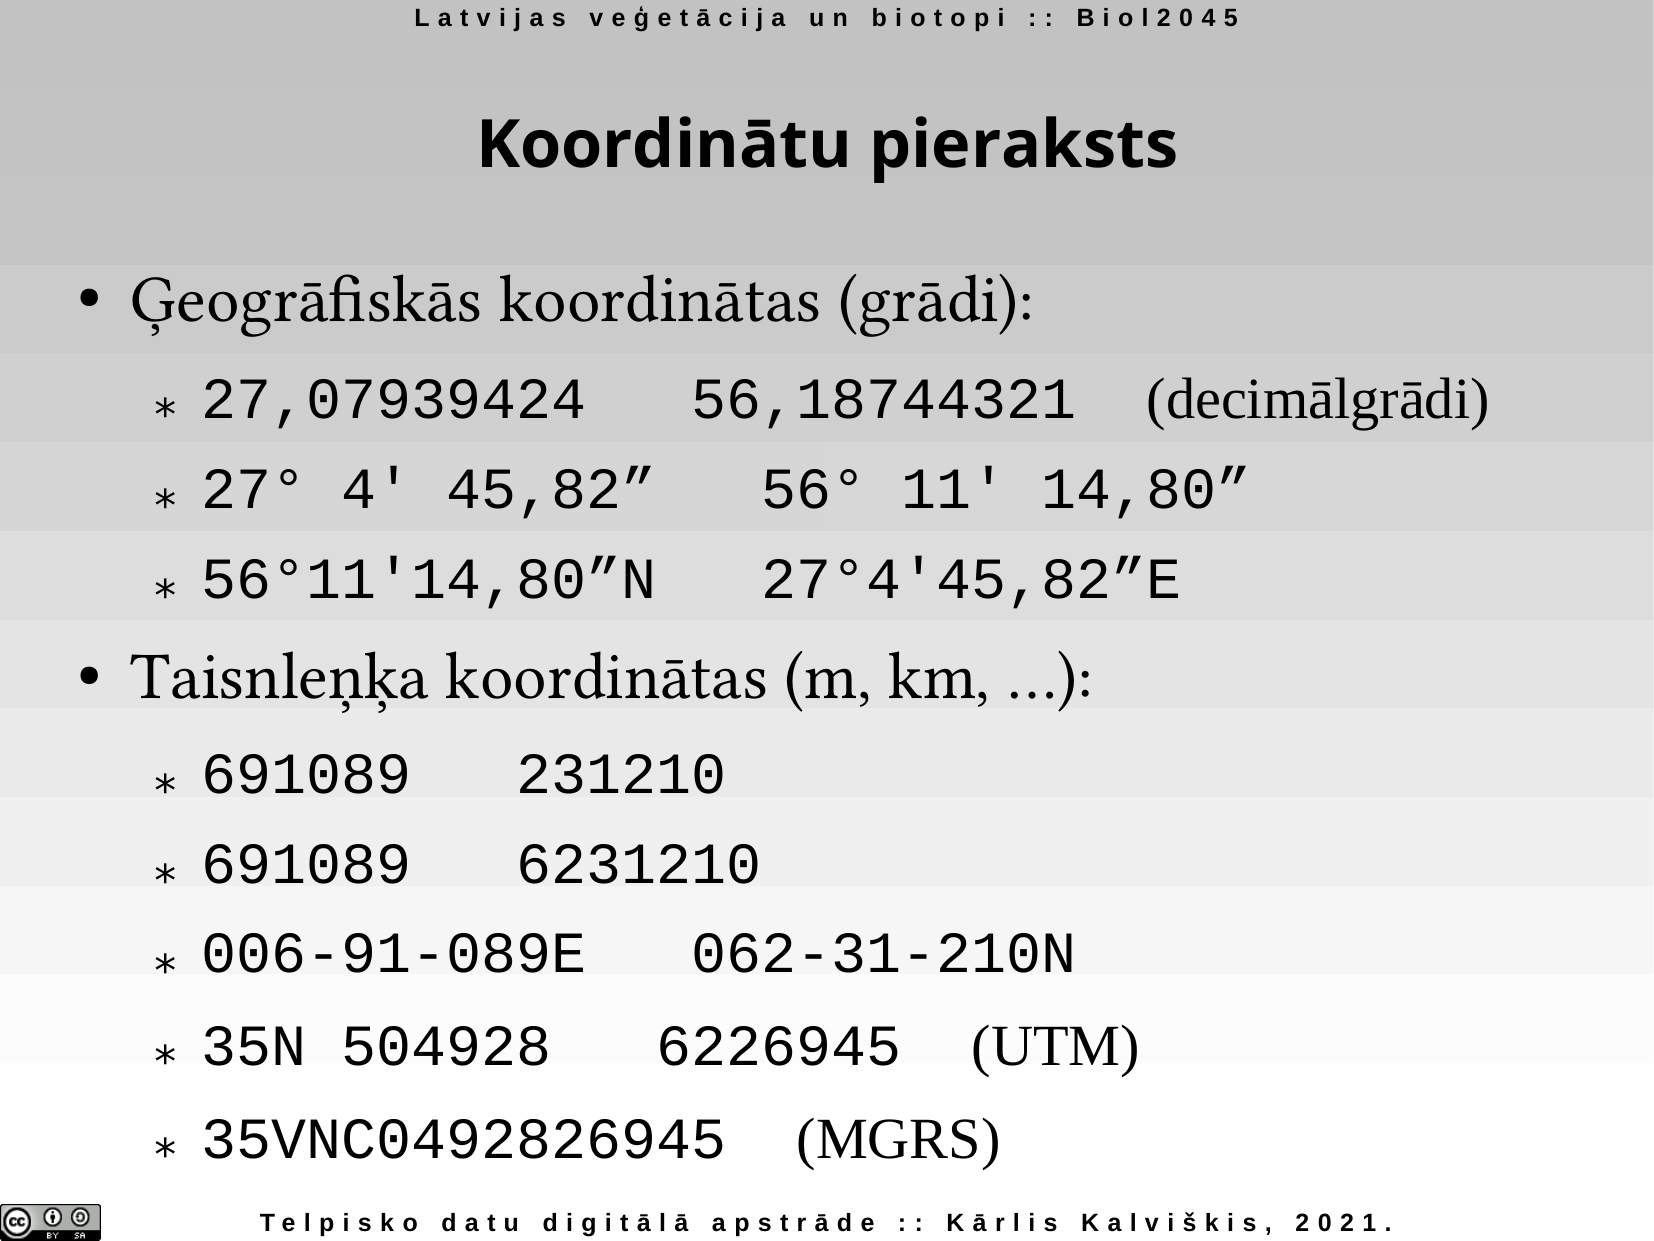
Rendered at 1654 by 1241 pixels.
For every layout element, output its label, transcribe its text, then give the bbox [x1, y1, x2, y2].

title Koordinātu pieraksts [59, 37, 1596, 246]
list Ģeogrāfiskās koordinātas (grādi): 27,07939424 56,18744321 (decimālgrādi) 27° 4' 45,82” 56° 11' 14,80” 56°11'14,80”N 27°4'45,82”E Taisnleņķa koordinātas (m, km, ...): 691089 231210 691089 6231210 006-91-089E 062-31-210N 35N 504928 6226945 (UTM) 35VNC0492826945 (MGRS) [59, 261, 1596, 1177]
picture [0, 0, 1654, 1241]
